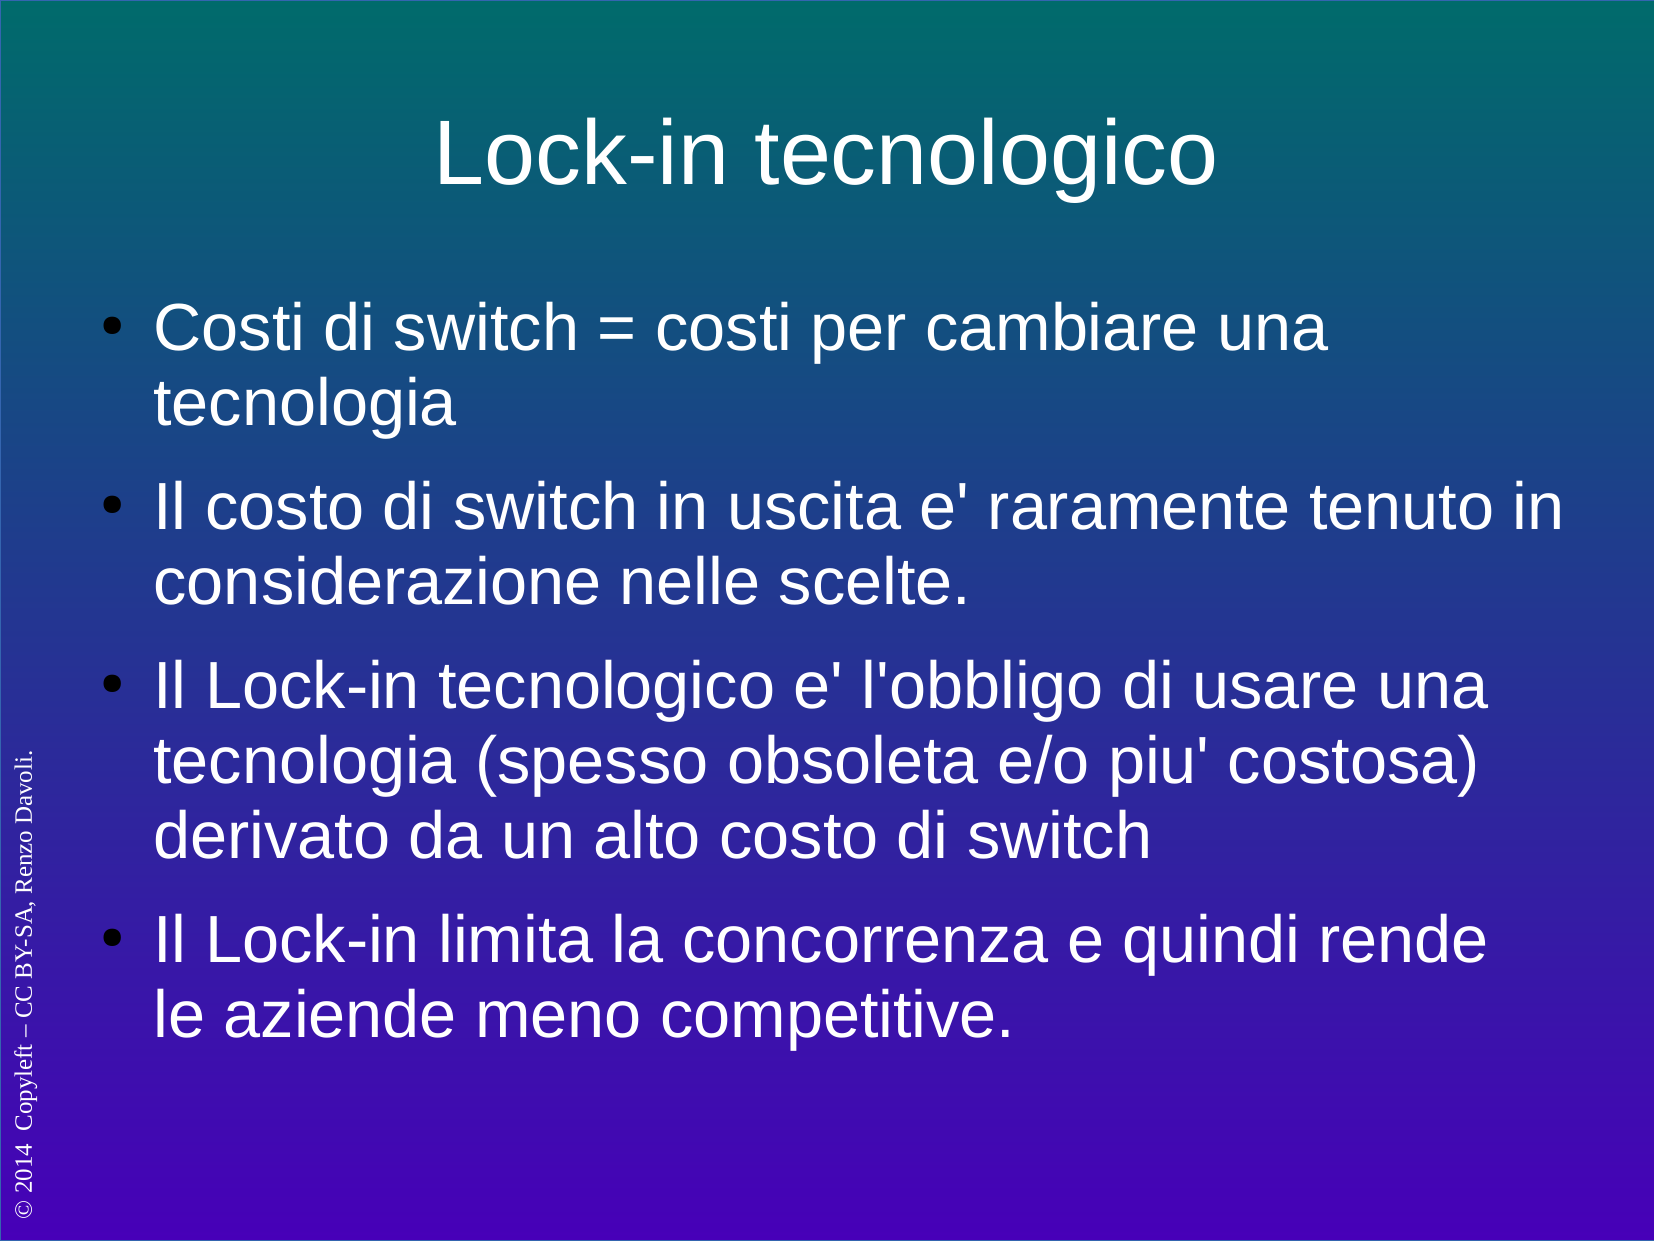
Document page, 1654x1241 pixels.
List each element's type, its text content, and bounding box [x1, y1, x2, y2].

title Lock-in tecnologico [82, 56, 1571, 250]
list Costi di switch = costi per cambiare una tecnologia Il costo di switch in uscita e' raramente tenuto in considerazione nelle scelte. Il Lock-in tecnologico e' l'obbligo di usare una tecnologia (spesso obsoleta e/o piu' costosa) derivato da un alto costo di switch Il Lock-in limita la concorrenza e quindi rende le aziende meno competitive. [82, 290, 1571, 1094]
